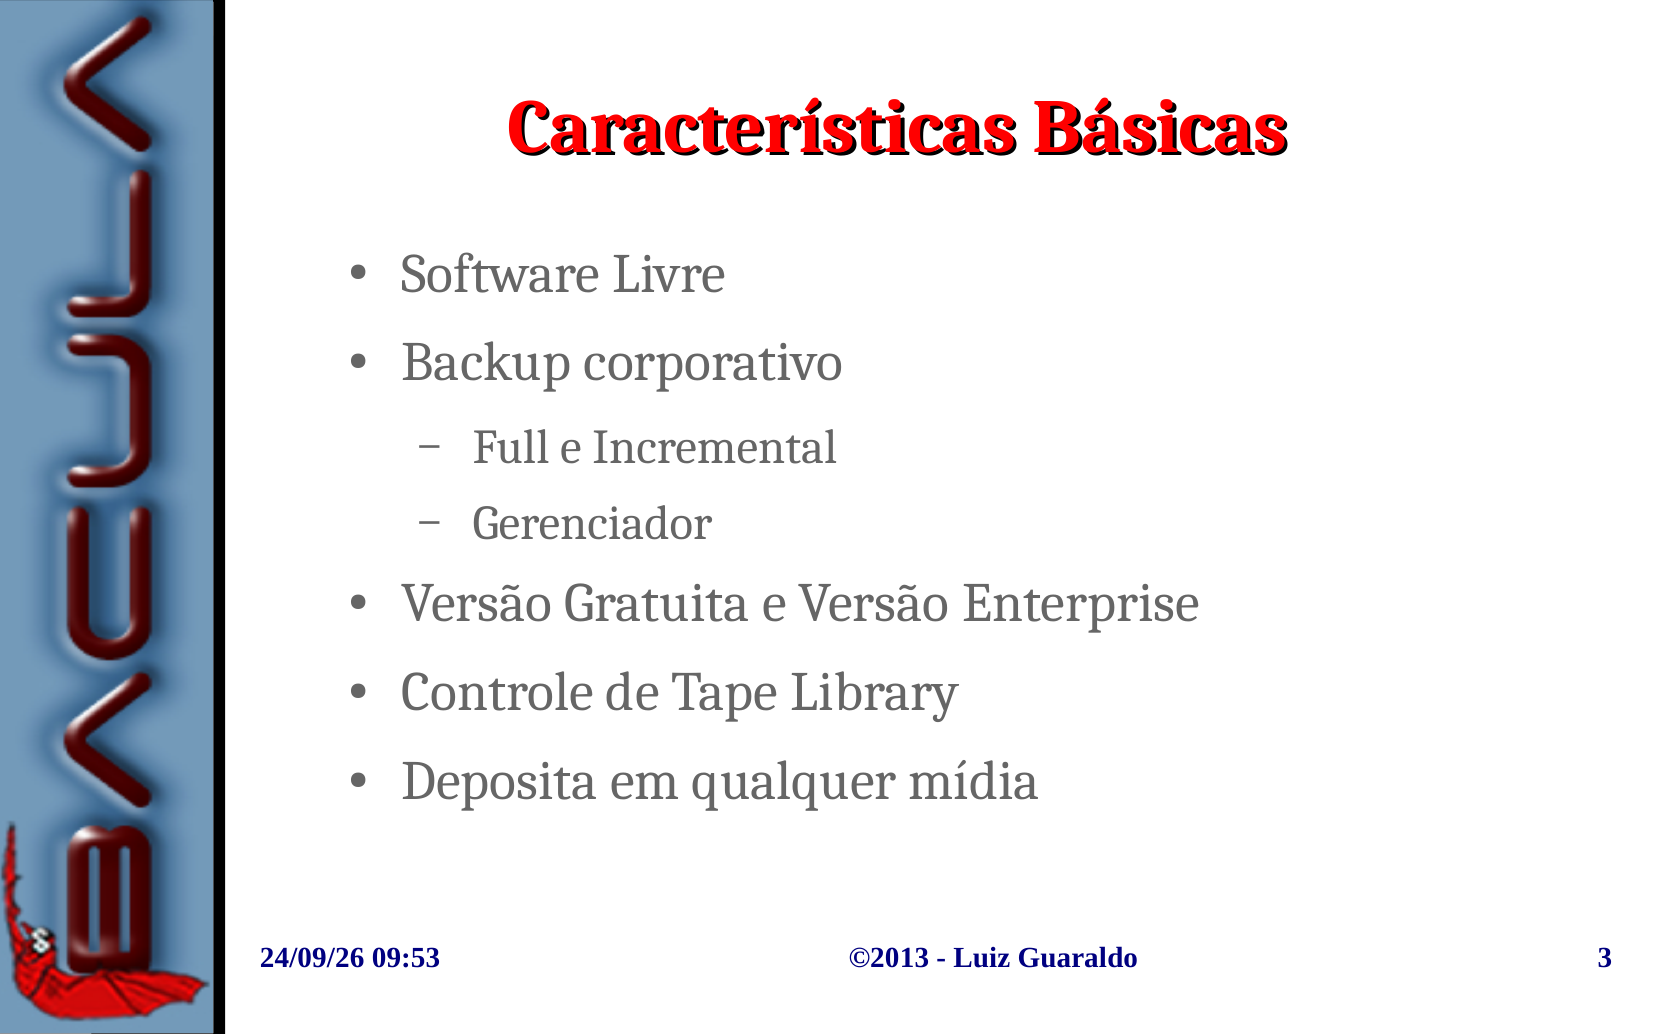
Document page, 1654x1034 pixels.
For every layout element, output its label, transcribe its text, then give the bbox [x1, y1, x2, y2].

picture [0, 1, 213, 1033]
list Software Livre Backup corporativo Full e Incremental Gerenciador Versão Gratuita e Versão Enterprise Controle de Tape Library Deposita em qualquer mídia [330, 241, 1619, 842]
title Características Básicas [177, 41, 1619, 214]
